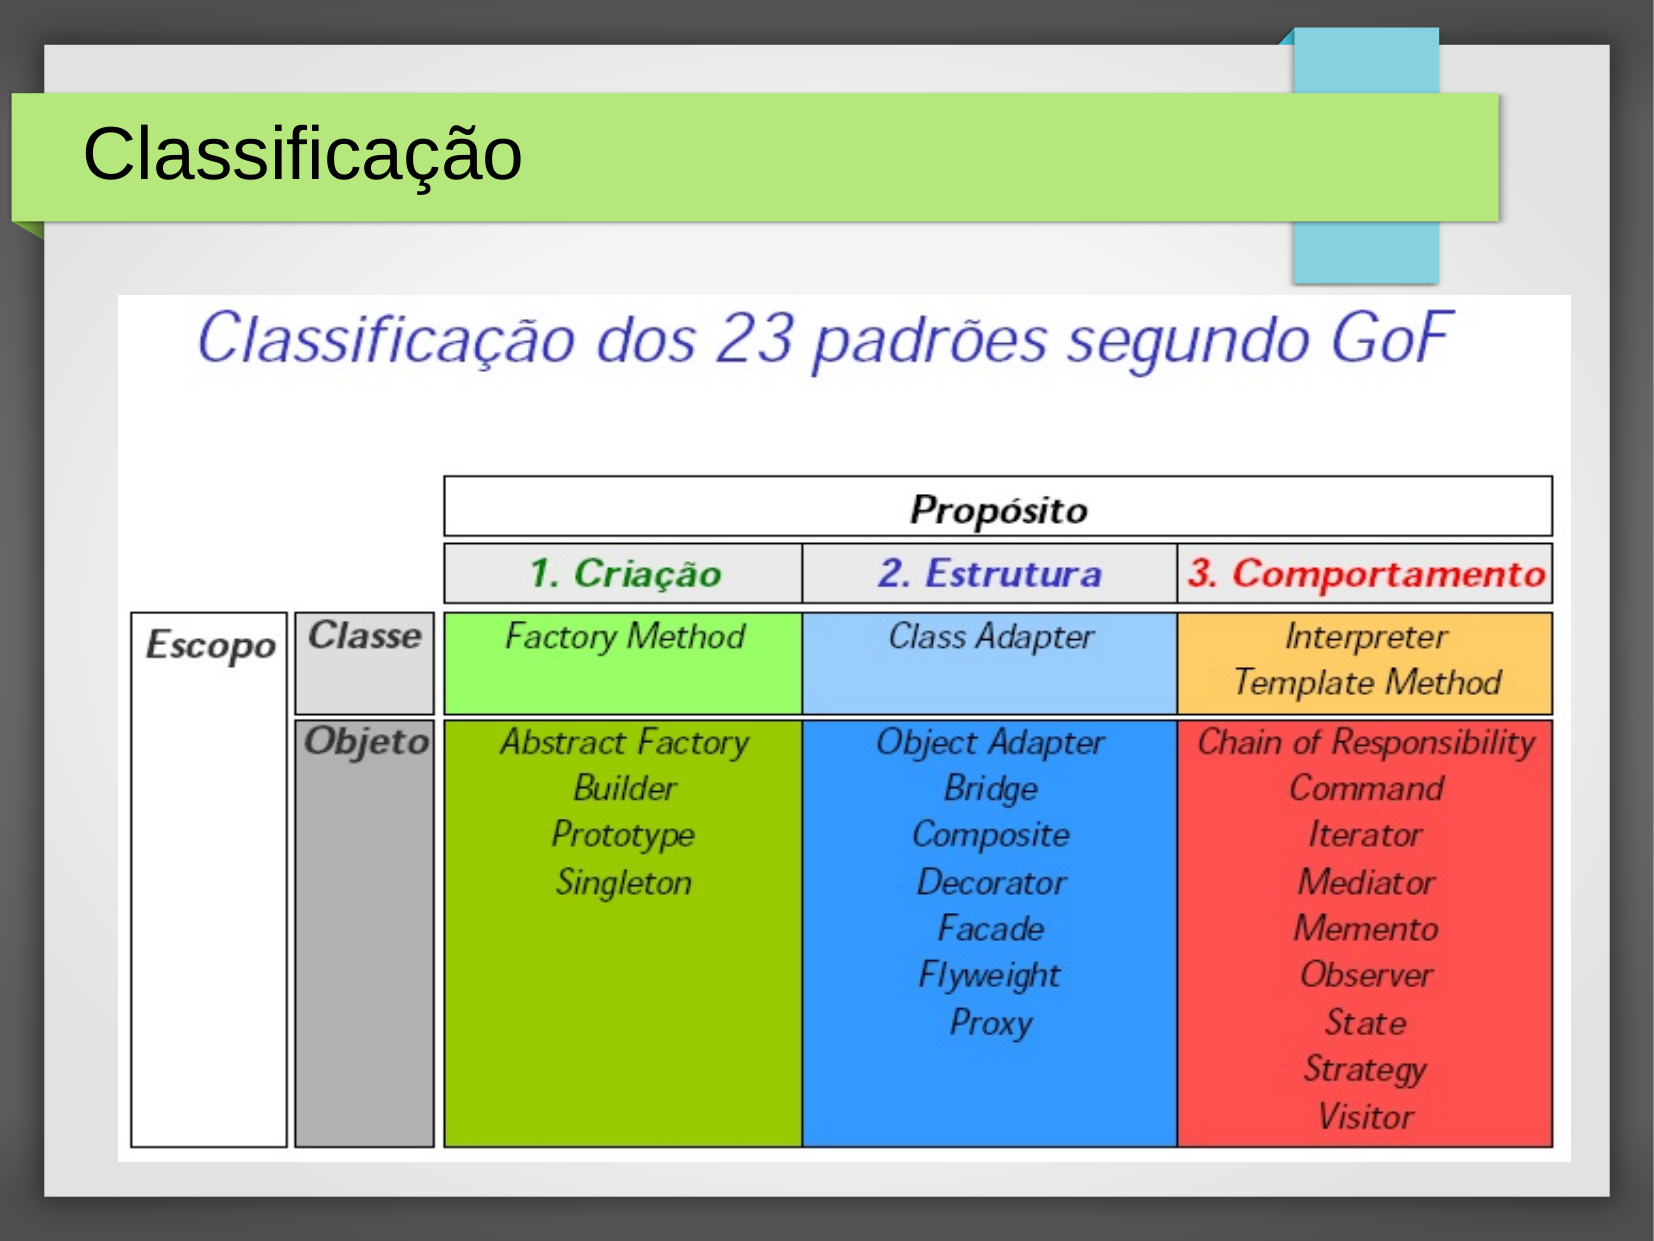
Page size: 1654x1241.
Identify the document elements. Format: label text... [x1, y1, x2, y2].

title Classificação [82, 94, 1264, 213]
picture [0, 0, 1654, 1241]
